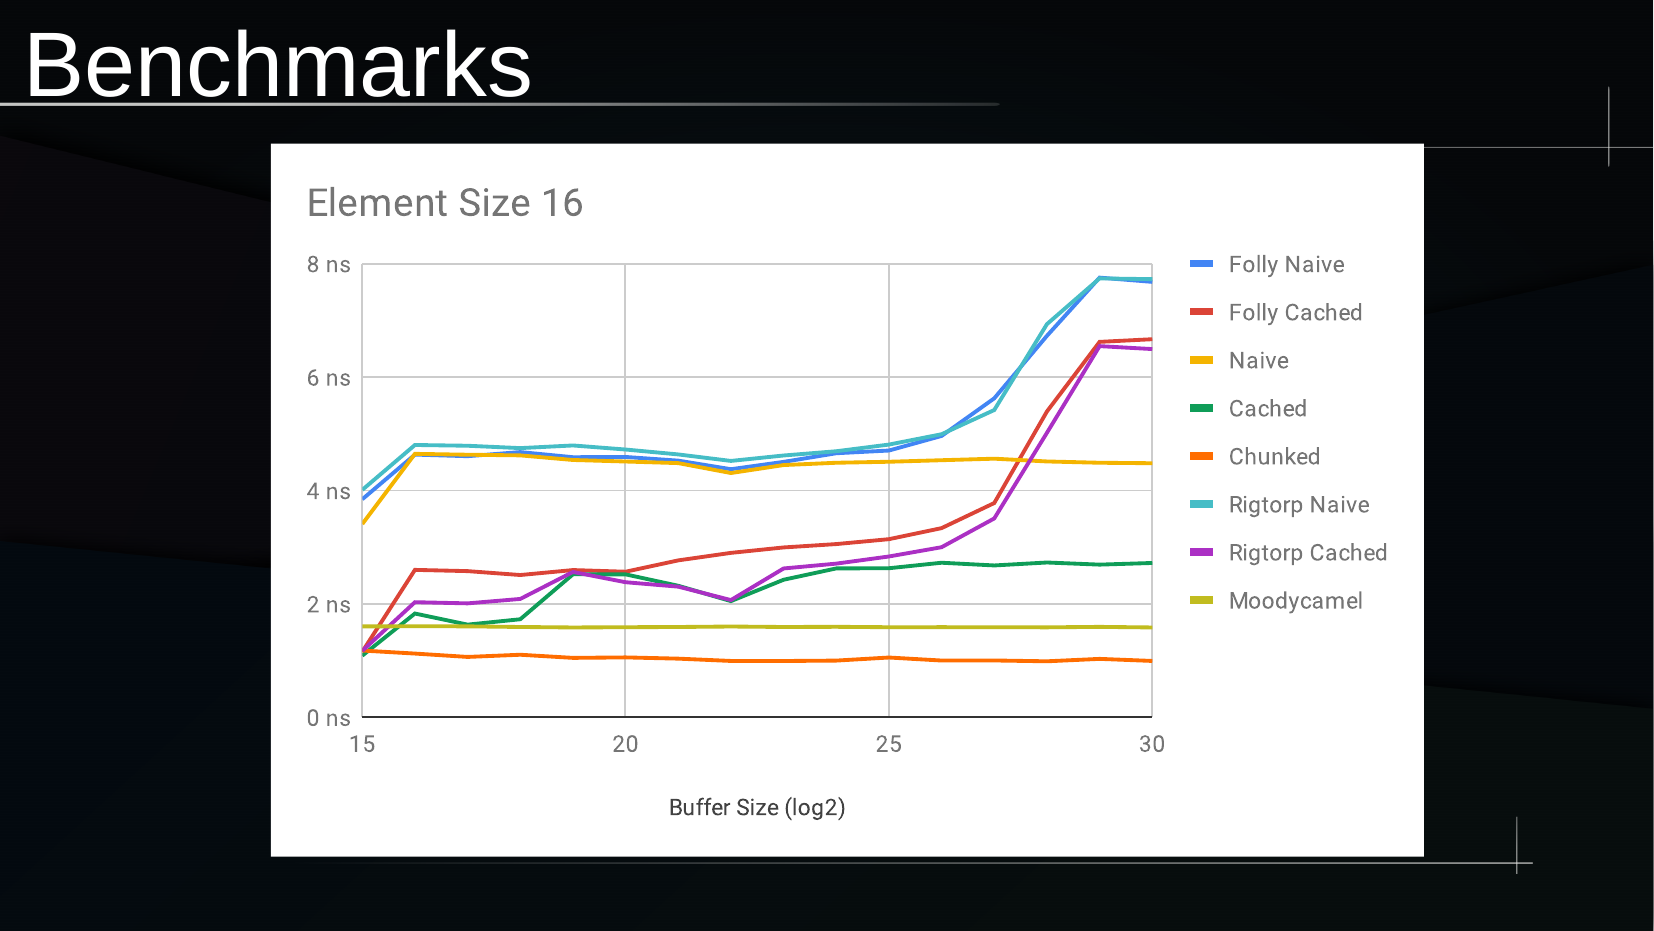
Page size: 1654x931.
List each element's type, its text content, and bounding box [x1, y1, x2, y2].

picture [0, 0, 1654, 931]
title Benchmarks [23, 11, 1589, 119]
